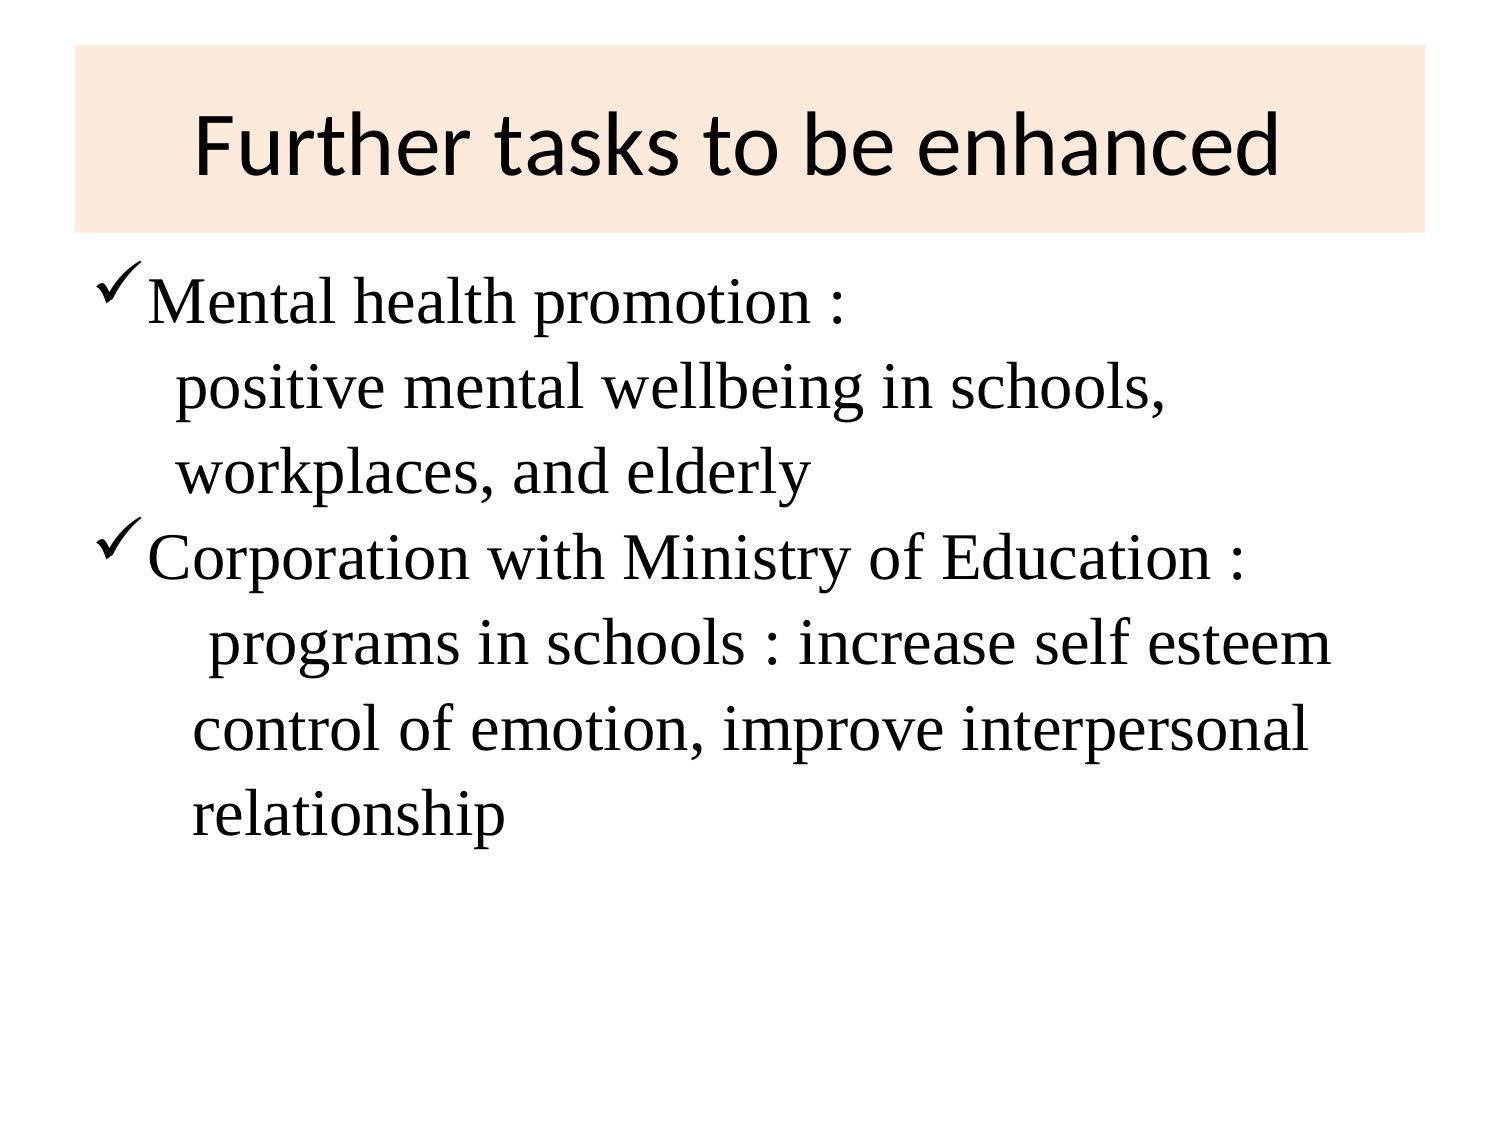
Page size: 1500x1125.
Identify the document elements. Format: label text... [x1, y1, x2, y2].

title Further tasks to be enhanced [75, 45, 1426, 233]
list Mental health promotion : positive mental wellbeing in schools, workplaces, and elderly Corporation with Ministry of Education : programs in schools : increase self esteem control of emotion, improve interpersonal relationship [76, 243, 1471, 986]
